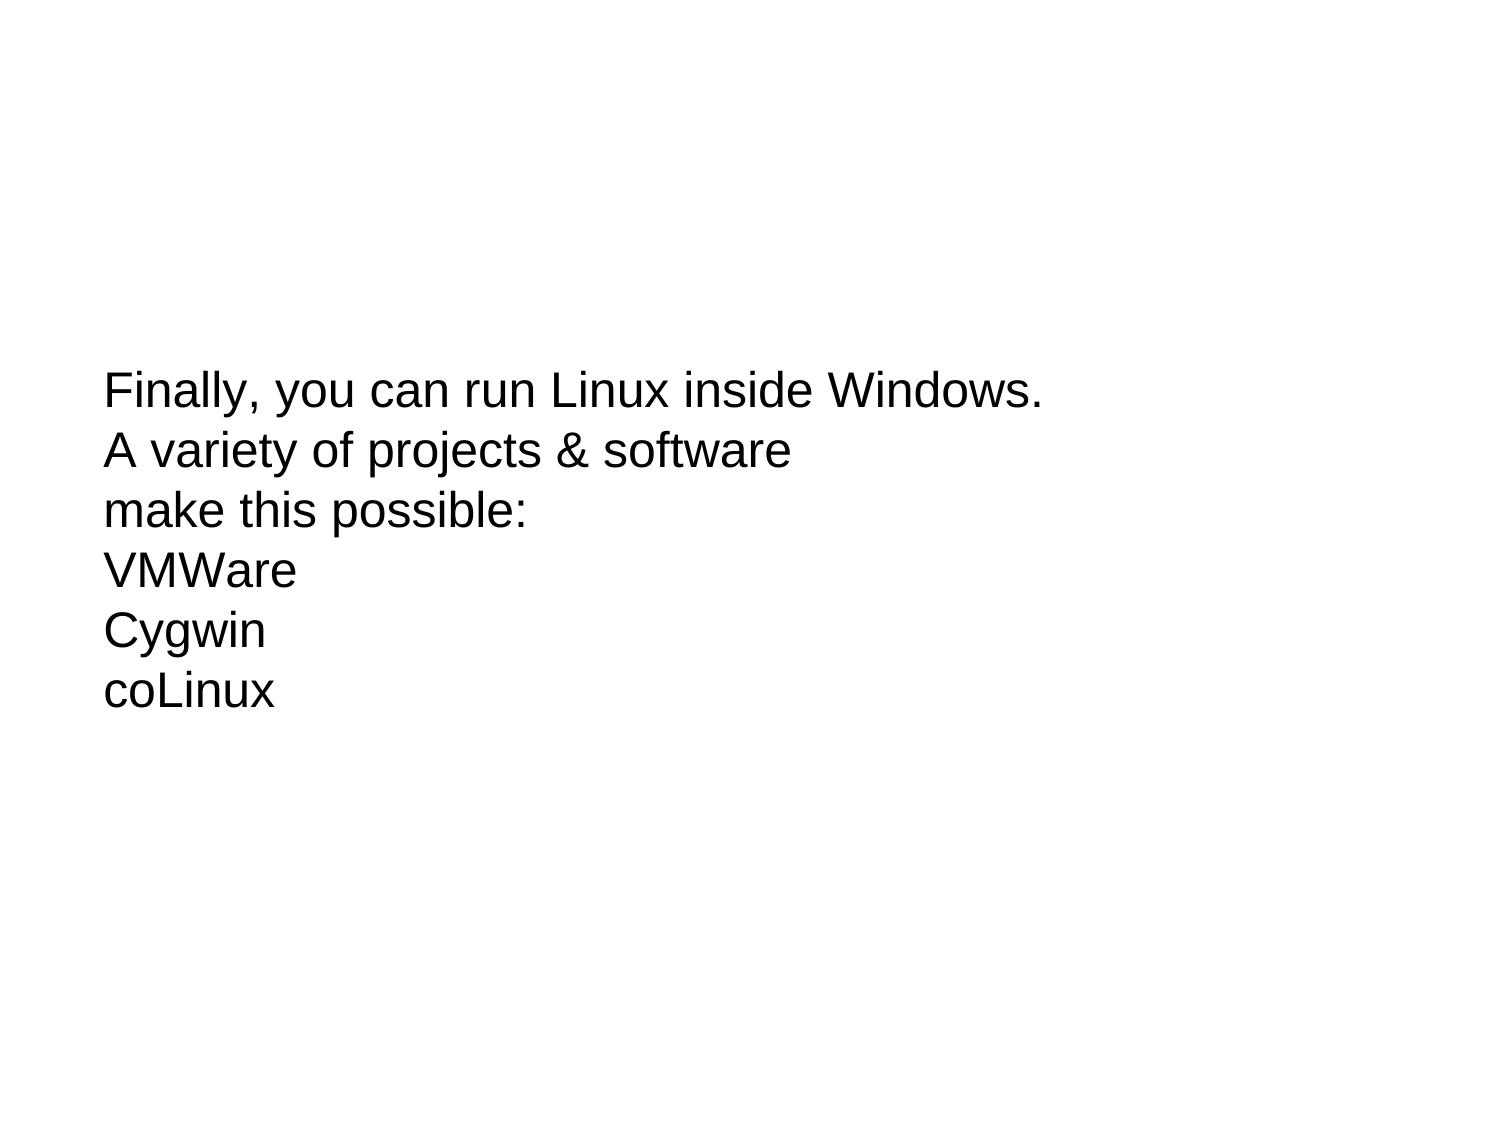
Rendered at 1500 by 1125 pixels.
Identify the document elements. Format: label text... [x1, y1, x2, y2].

text_box Finally, you can run Linux inside Windows. A variety of projects & software make this possible: VMWare Cygwin coLinux [88, 349, 1459, 726]
